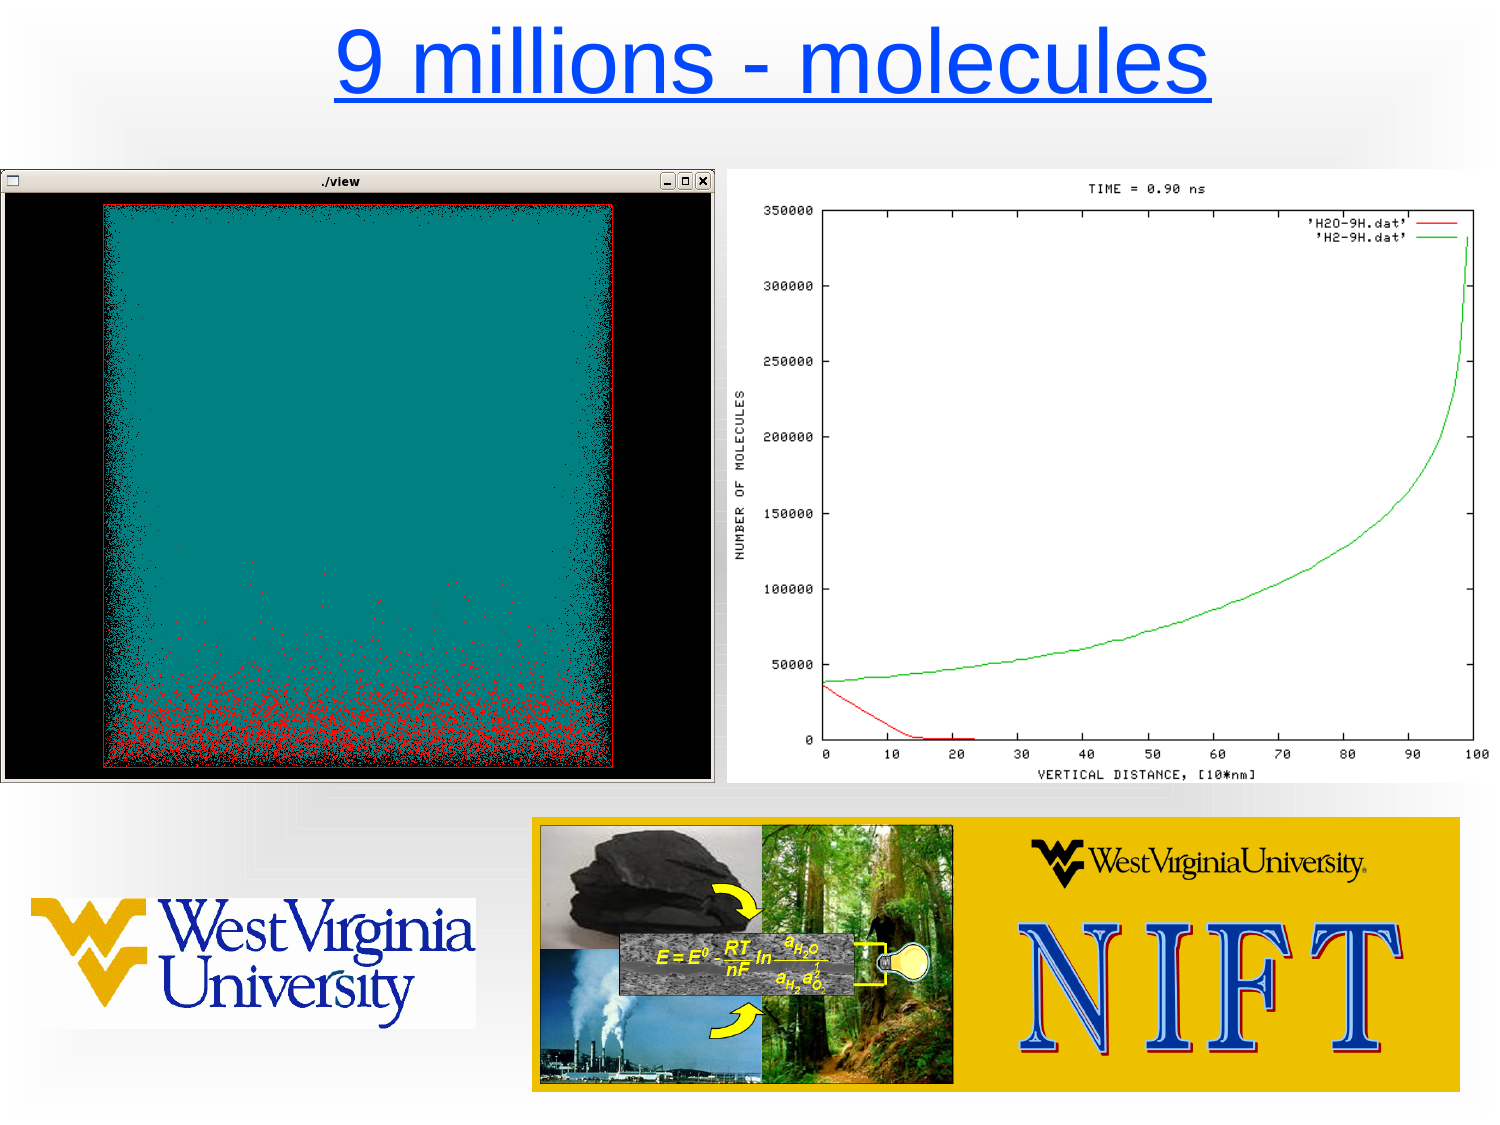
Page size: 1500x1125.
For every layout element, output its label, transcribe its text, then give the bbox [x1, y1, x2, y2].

picture [727, 169, 1497, 783]
title 9 millions - molecules [135, 10, 1411, 113]
picture [532, 817, 1460, 1092]
picture [0, 169, 715, 783]
